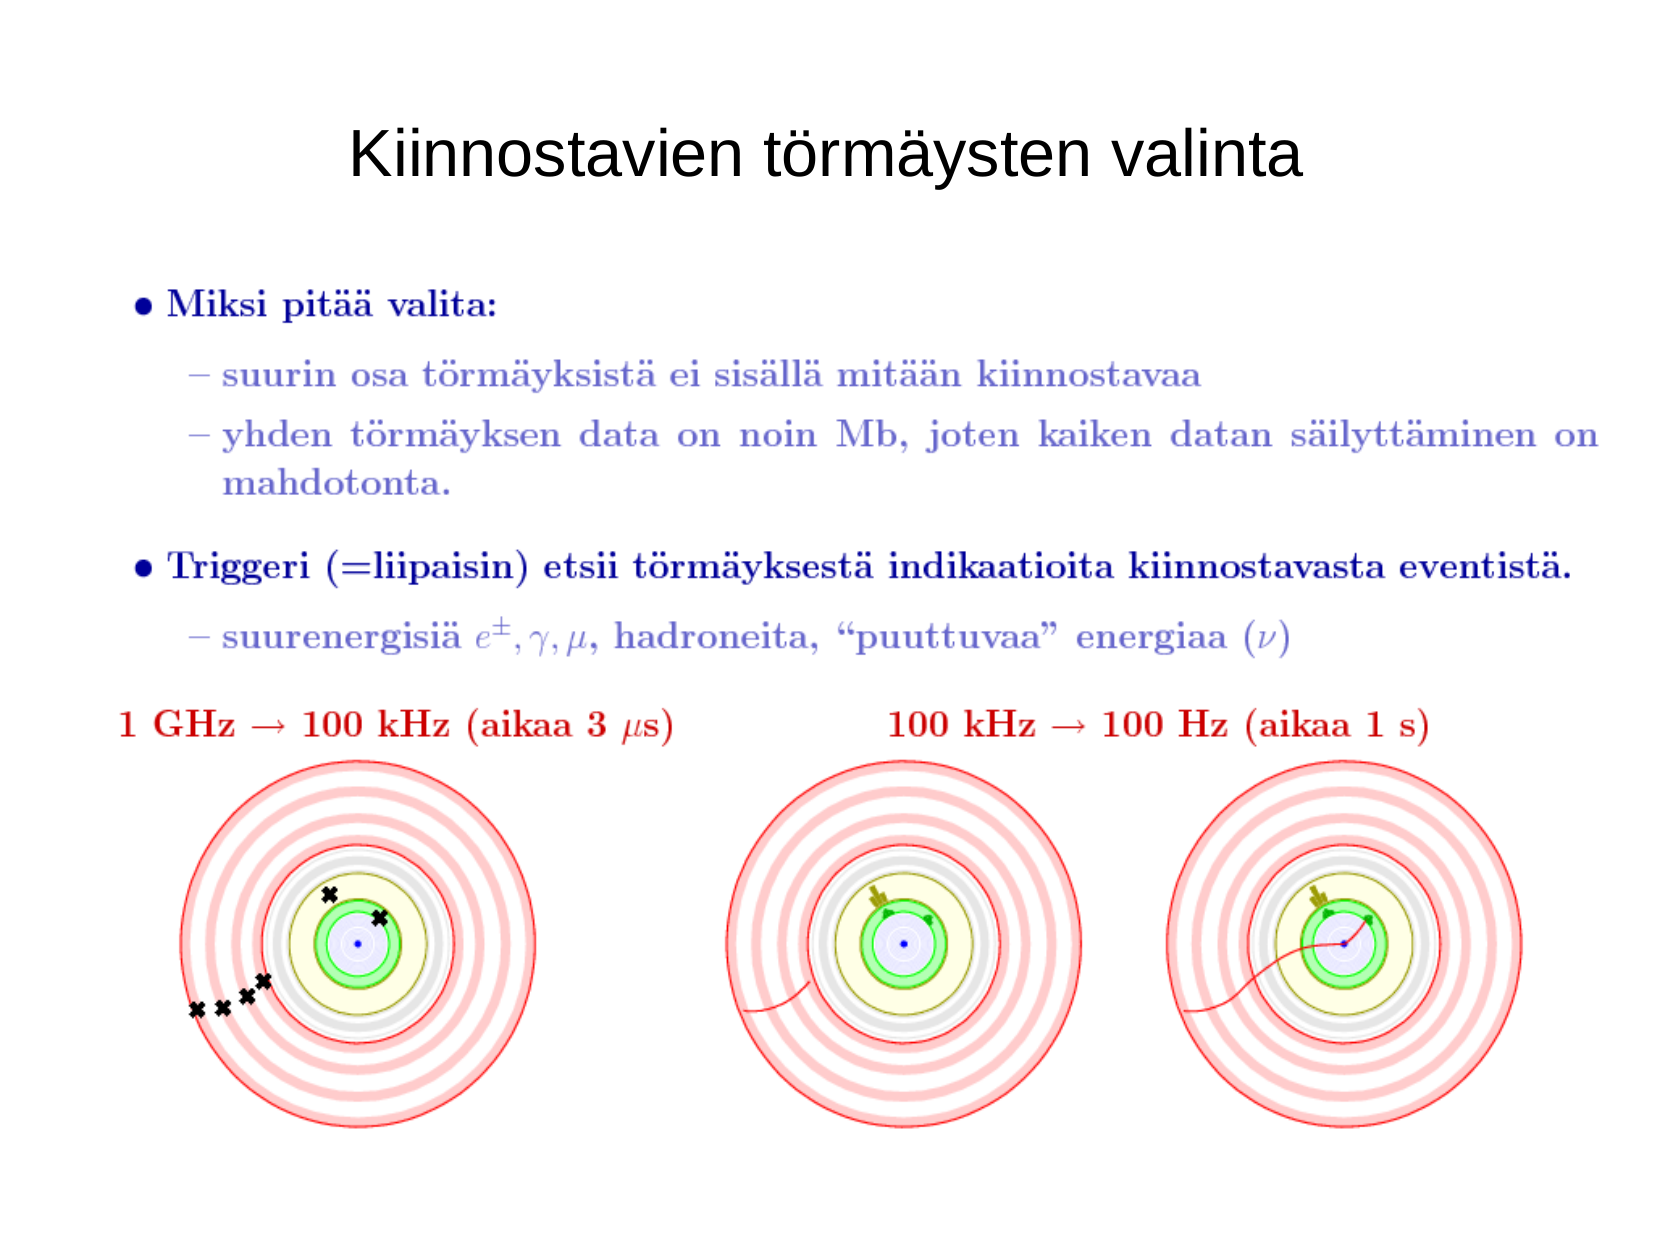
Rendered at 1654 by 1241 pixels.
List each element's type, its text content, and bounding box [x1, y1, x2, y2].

picture [0, 252, 1654, 1211]
title Kiinnostavien törmäysten valinta [82, 49, 1571, 257]
